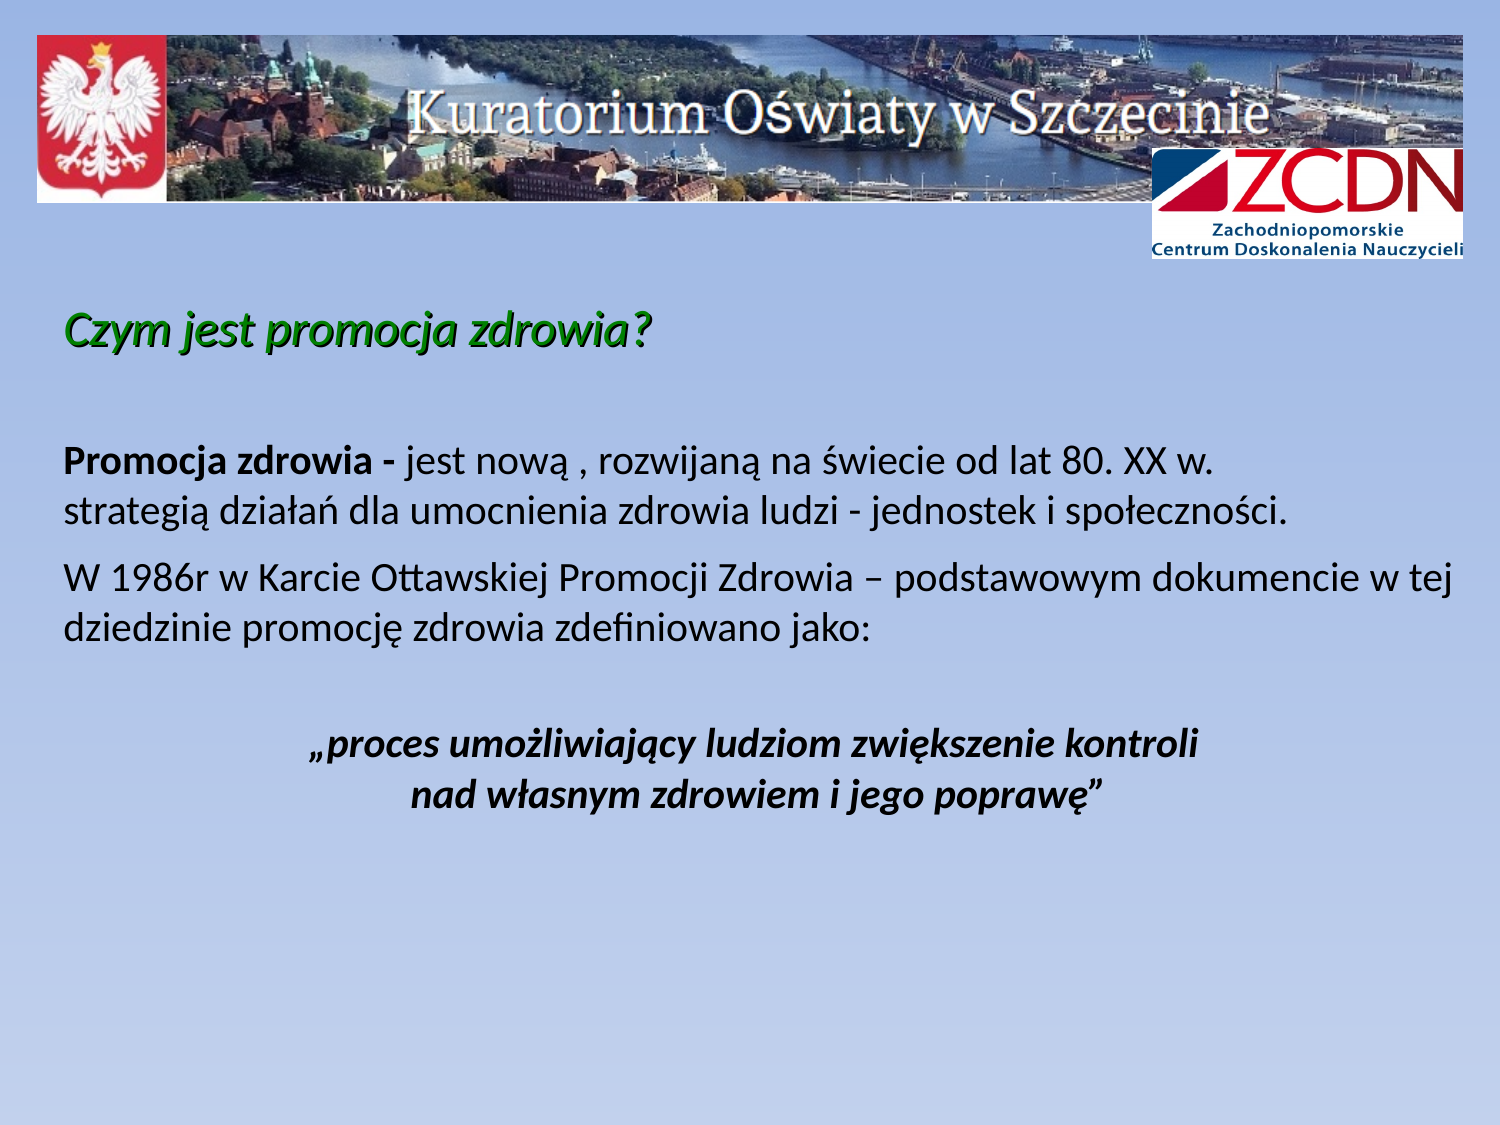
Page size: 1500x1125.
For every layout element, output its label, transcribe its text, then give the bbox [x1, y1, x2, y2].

picture [37, 35, 1463, 259]
list Czym jest promocja zdrowia? Promocja zdrowia - jest nową , rozwijaną na świecie od lat 80. XX w. strategią działań dla umocnienia zdrowia ludzi - jednostek i społeczności. W 1986r w Karcie Ottawskiej Promocji Zdrowia – podstawowym dokumencie w tej dziedzinie promocję zdrowia zdefiniowano jako: „proces umożliwiający ludziom zwiększenie kontroli nad własnym zdrowiem i jego poprawę” [37, 211, 1480, 908]
